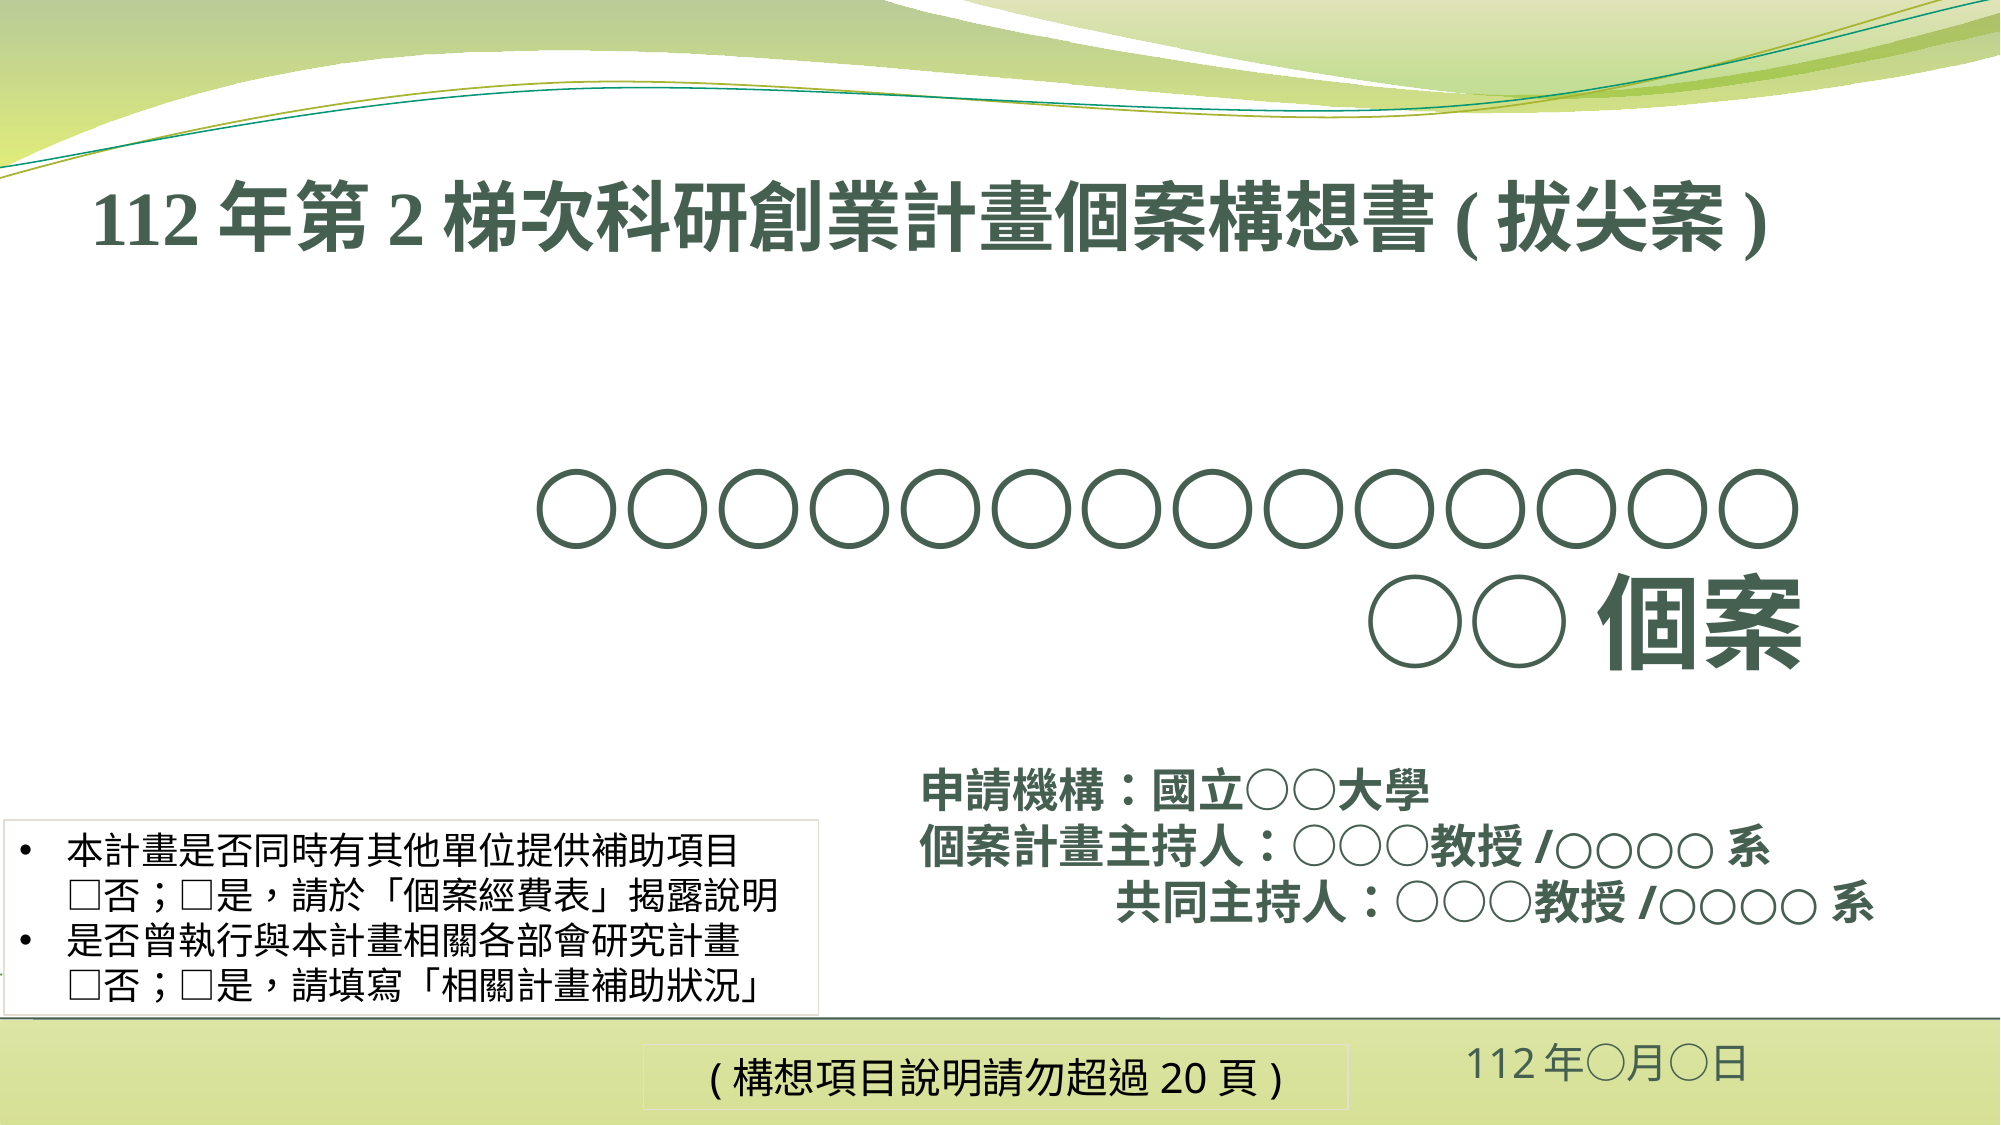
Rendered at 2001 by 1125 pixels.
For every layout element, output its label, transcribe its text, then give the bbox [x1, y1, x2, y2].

text_box 本計畫是否同時有其他單位提供補助項目 □否；□是，請於「個案經費表」揭露說明 是否曾執行與本計畫相關各部會研究計畫 □否；□是，請填寫「相關計畫補助狀況」 [4, 819, 819, 1015]
title 112年第2梯次科研創業計畫個案構想書(拔尖案) [90, 147, 1902, 261]
text_box (構想項目說明請勿超過20頁) [643, 1044, 1349, 1110]
text_box ○○○○○○○○○○○○○○ ○○個案 [91, 381, 1809, 682]
text_box 112年○月○日 [1454, 1029, 1838, 1125]
subtitle 申請機構：國立○○大學 個案計畫主持人：○○○教授/○○○○系 共同主持人：○○○教授/○○○○系 [919, 753, 1902, 986]
